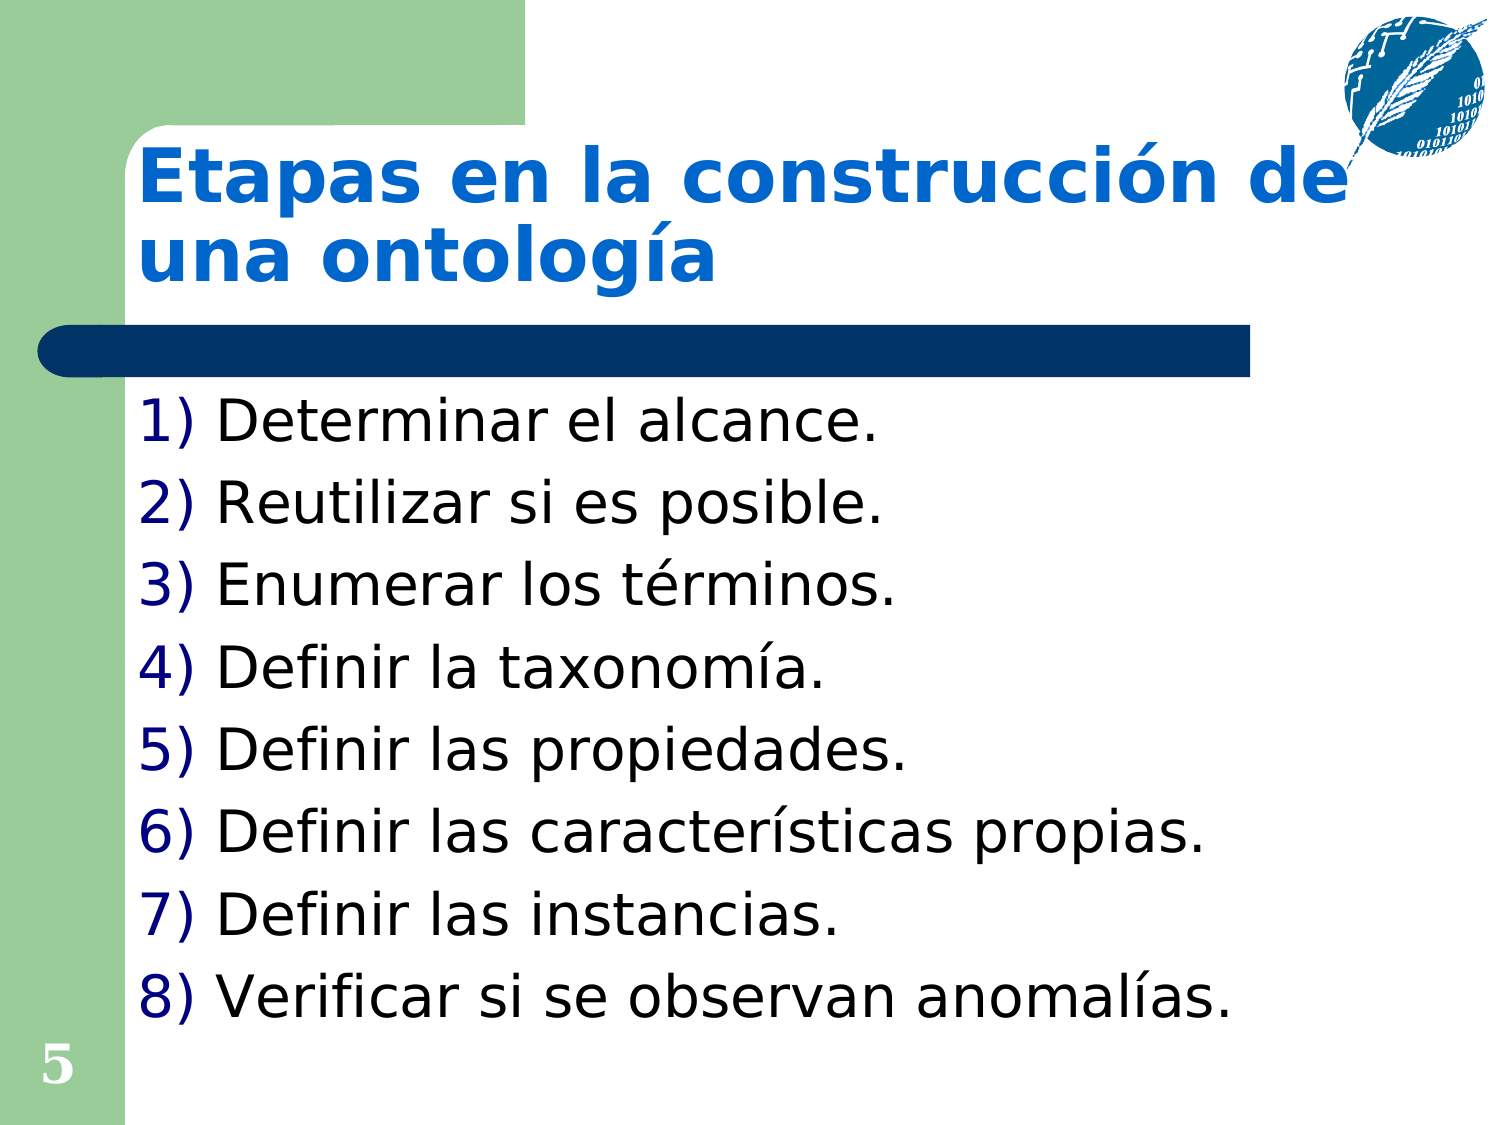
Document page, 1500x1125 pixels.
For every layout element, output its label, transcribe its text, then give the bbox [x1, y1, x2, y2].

picture [1436, 127, 1450, 136]
title Etapas en la construcción de una ontología [136, 135, 1414, 302]
picture [1433, 139, 1440, 147]
picture [1416, 140, 1425, 149]
picture [1427, 138, 1431, 148]
list Determinar el alcance. Reutilizar si es posible. Enumerar los términos. Definir la taxonomía. Definir las propiedades. Definir las características propias. Definir las instancias. Verificar si se observan anomalías. [137, 387, 1400, 1045]
picture [1341, 15, 1487, 172]
